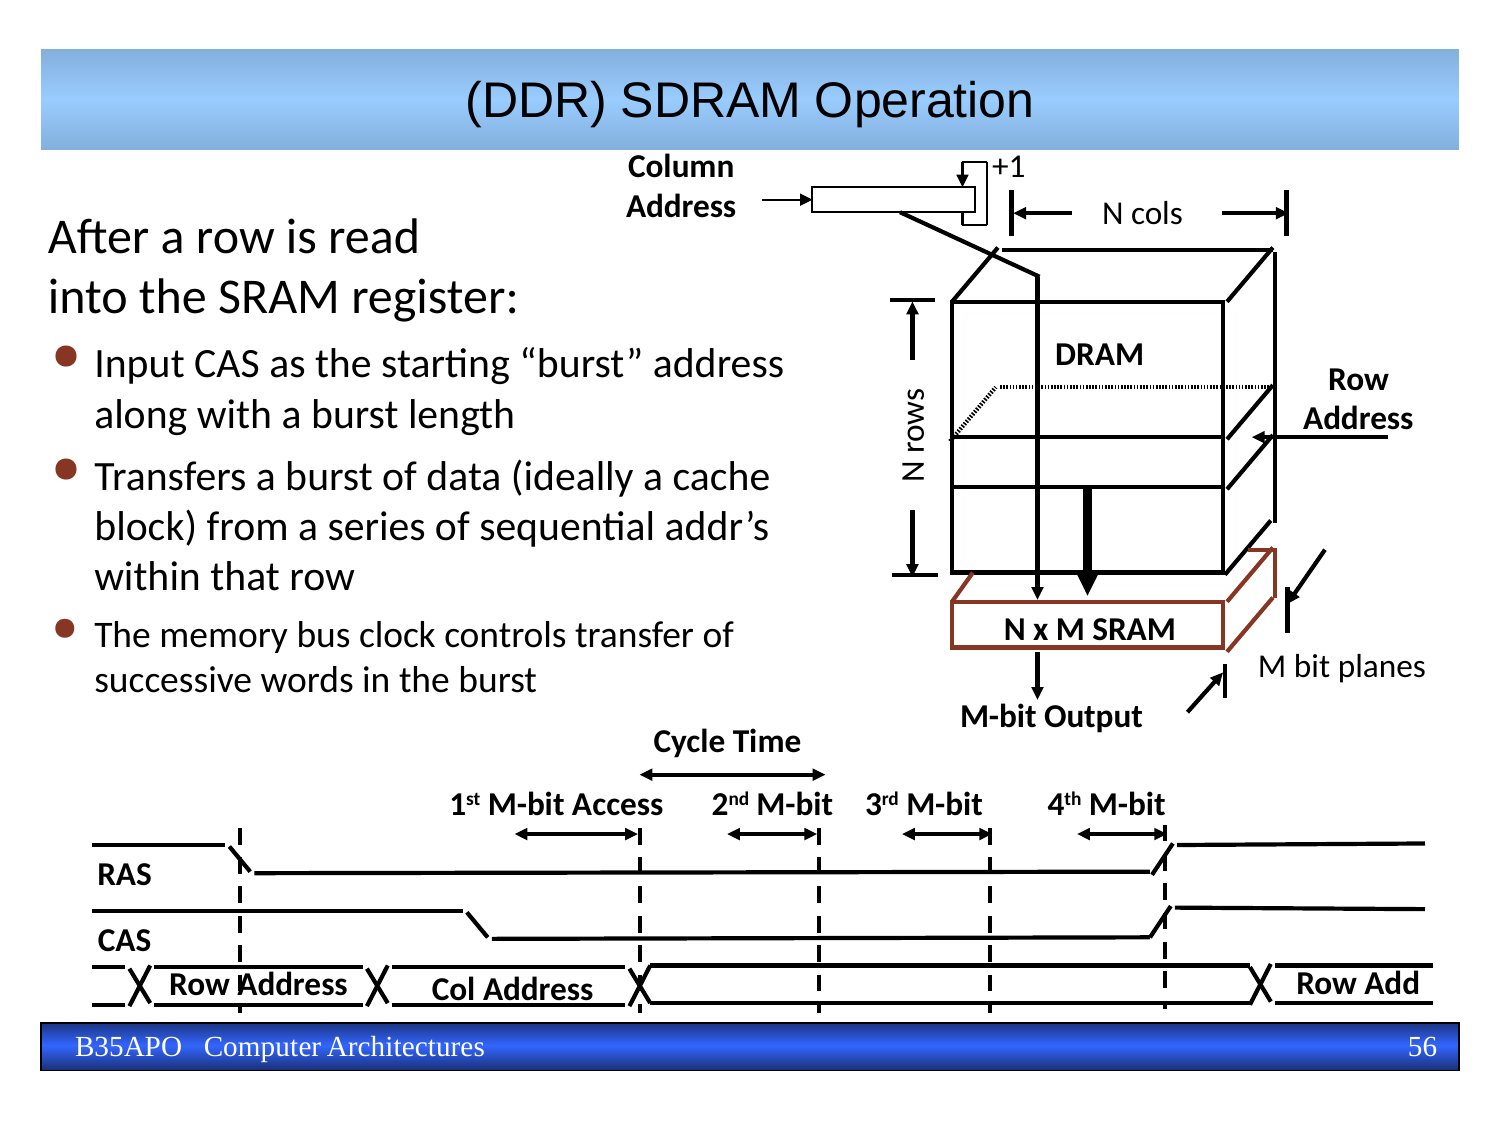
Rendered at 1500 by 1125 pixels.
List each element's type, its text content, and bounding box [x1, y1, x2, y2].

text_box Row Address [1288, 349, 1429, 445]
text_box M-bit Output [945, 687, 1159, 742]
text_box 4th M-bit [1032, 774, 1181, 830]
text_box DRAM [1040, 324, 1160, 380]
text_box 1st M-bit Access [434, 774, 679, 830]
text_box Column Address [611, 137, 752, 199]
text_box M bit planes [1243, 637, 1442, 692]
text_box +1 [977, 137, 1041, 192]
text_box 3rd M-bit [850, 774, 998, 830]
text_box N rows [883, 373, 938, 498]
text_box Col Address [417, 1007, 609, 1015]
text_box Col Address [417, 969, 609, 1003]
text_box Cycle Time [638, 712, 817, 767]
text_box 2nd M-bit [696, 774, 849, 830]
text_box Row Address [154, 955, 363, 1010]
text_box N x M SRAM [973, 599, 1192, 655]
text_box Row Add [1281, 953, 1443, 1009]
text_box RAS [82, 844, 168, 900]
text_box Col Address [417, 959, 609, 965]
title (DDR) SDRAM Operation [41, 49, 1459, 150]
text_box N cols [1087, 183, 1199, 239]
text_box CAS [83, 910, 167, 966]
text_box After a row is read into the SRAM register: Input CAS as the starting “burst” address along with a burst length Transfers a burst of data (ideally a cache block) from a series of sequential addr’s within that row The memory bus clock controls transfer of successive words in the burst [37, 199, 807, 705]
